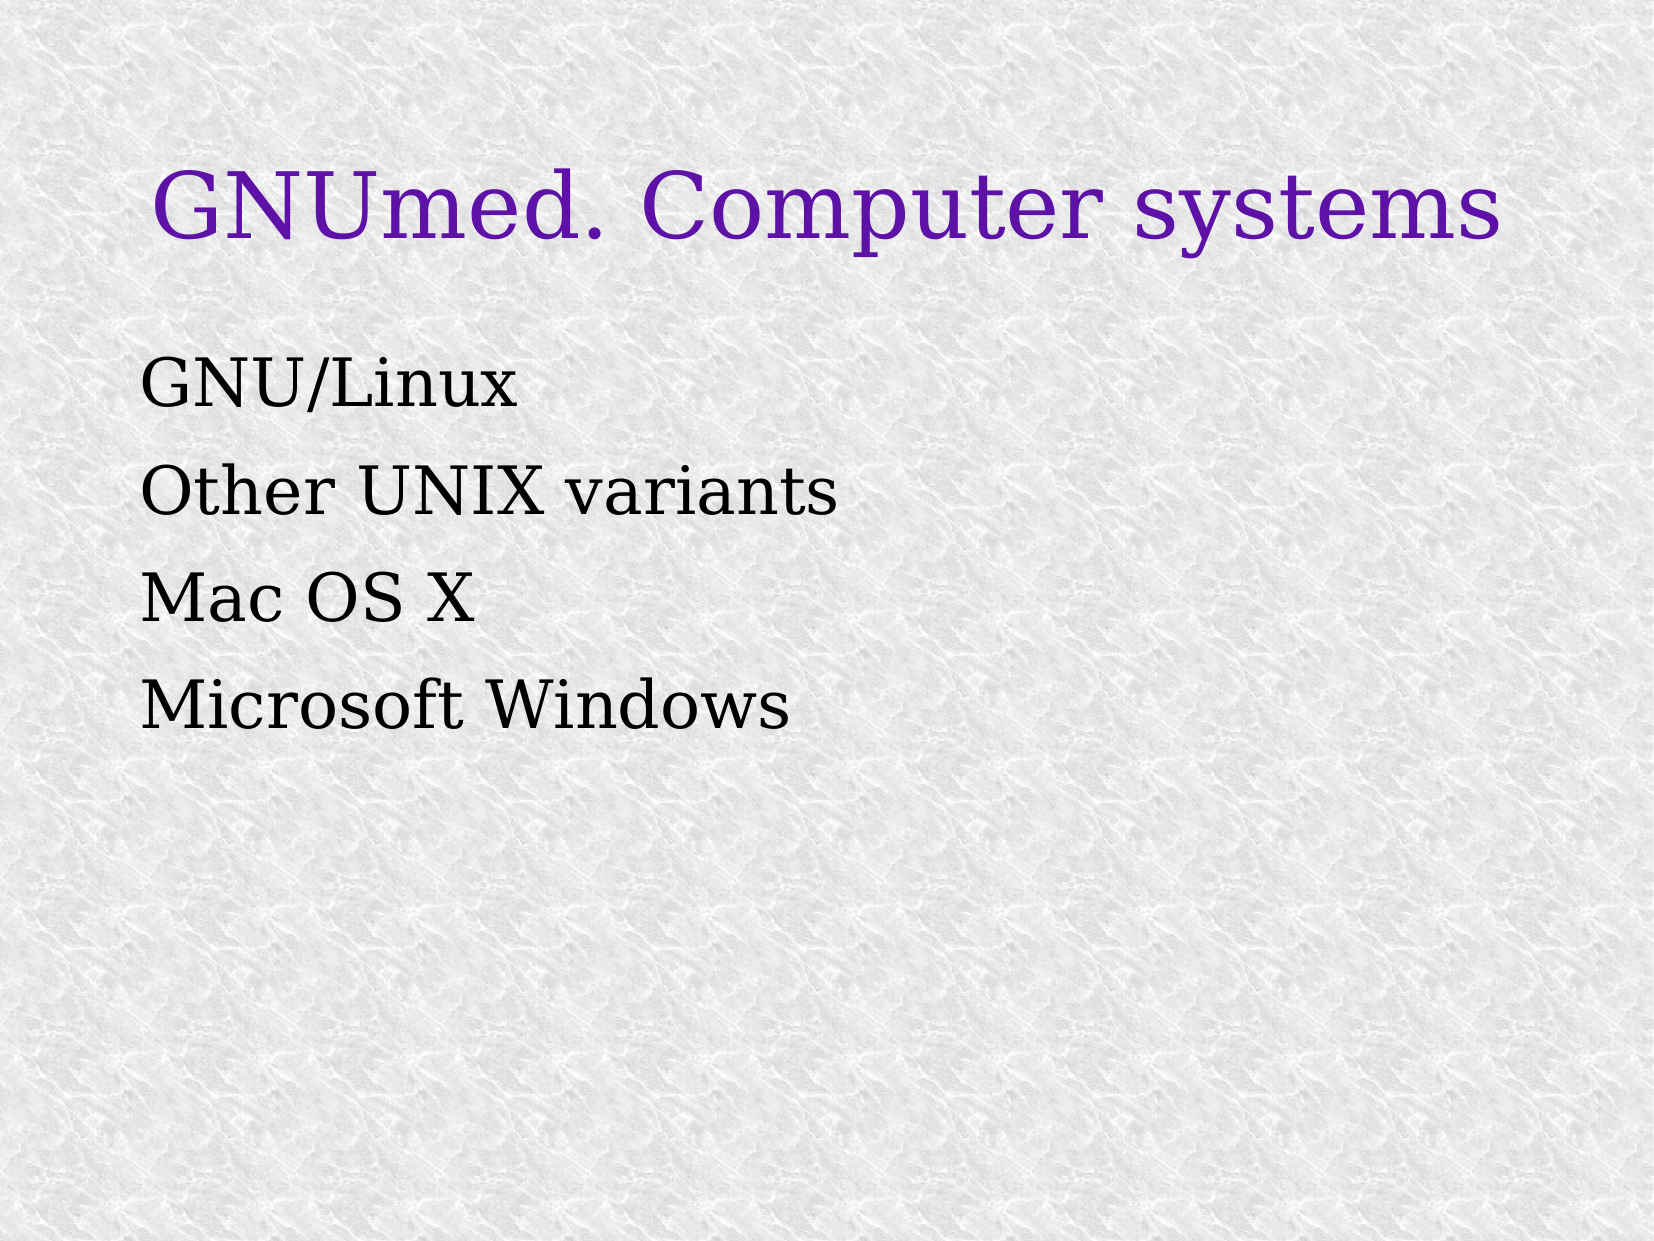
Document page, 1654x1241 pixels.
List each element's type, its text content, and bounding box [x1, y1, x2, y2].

list GNU/Linux Other UNIX variants Mac OS X Microsoft Windows [121, 344, 1534, 1127]
title GNUmed. Computer systems [121, 102, 1534, 311]
picture [0, 0, 1654, 1241]
